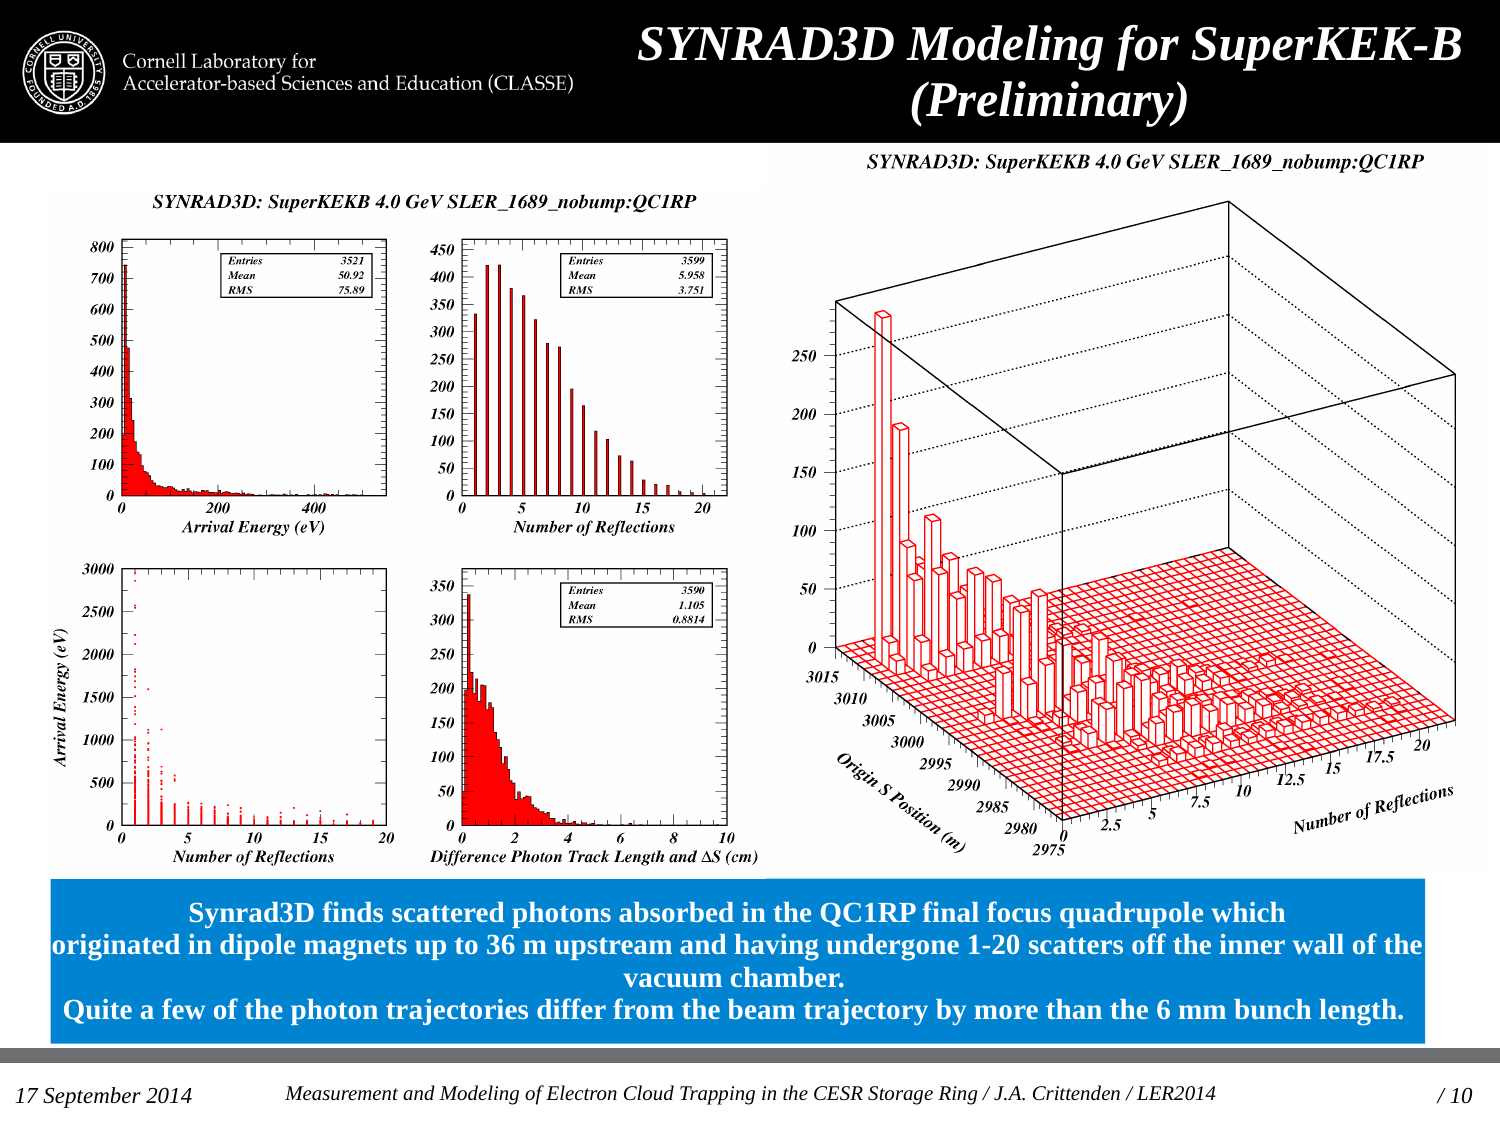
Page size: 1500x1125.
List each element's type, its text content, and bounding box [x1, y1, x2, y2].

picture [0, 0, 1500, 879]
text_box Synrad3D finds scattered photons absorbed in the QC1RP final focus quadrupole which originated in dipole magnets up to 36 m upstream and having undergone 1-20 scatters off the inner wall of the vacuum chamber. Quite a few of the photon trajectories differ from the beam trajectory by more than the 6 mm bunch length. [50, 878, 1426, 1044]
title SYNRAD3D Modeling for SuperKEK-B (Preliminary) [600, 7, 1500, 136]
